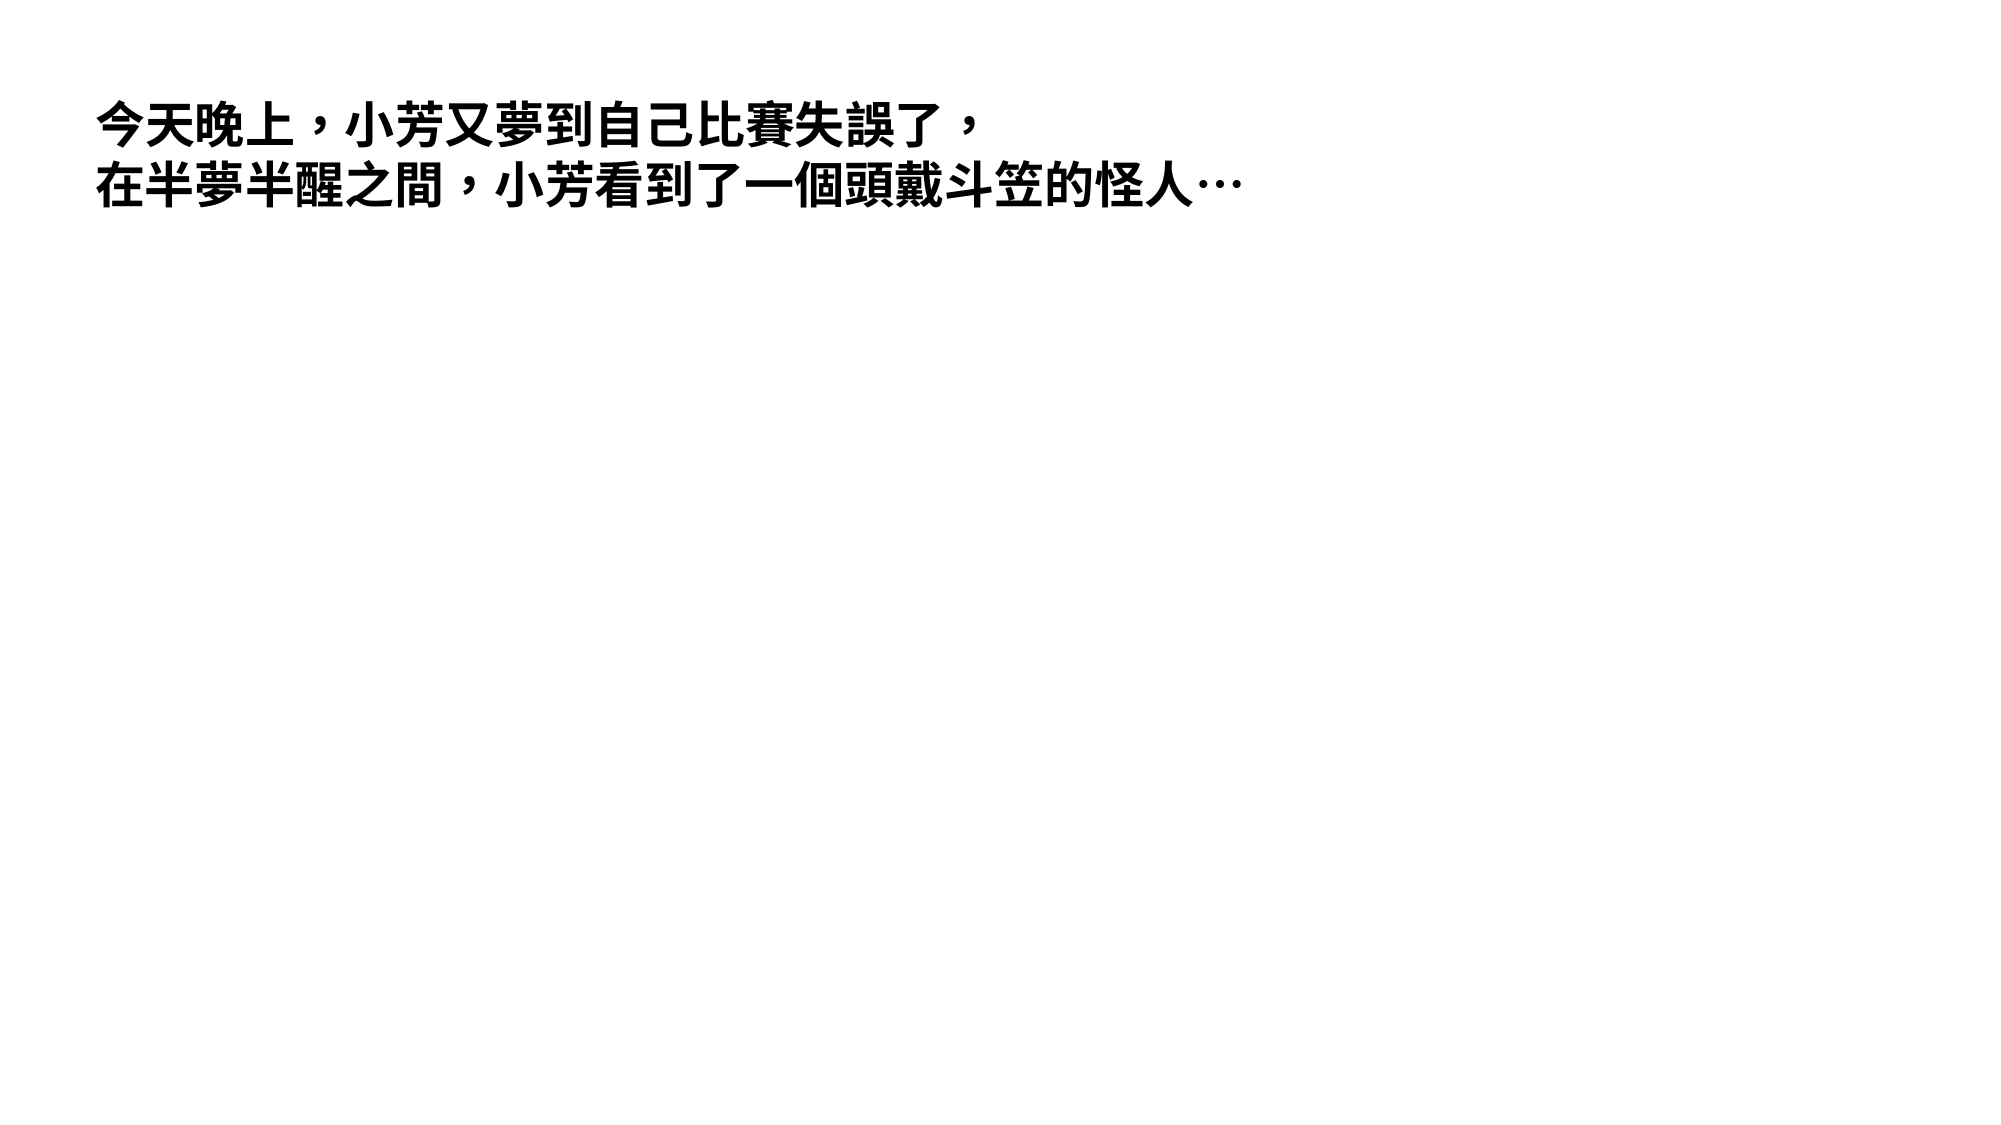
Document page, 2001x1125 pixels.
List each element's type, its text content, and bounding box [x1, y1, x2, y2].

text_box 今天晚上，小芳又夢到自己比賽失誤了， 在半夢半醒之間，小芳看到了一個頭戴斗笠的怪人… [80, 86, 1590, 221]
